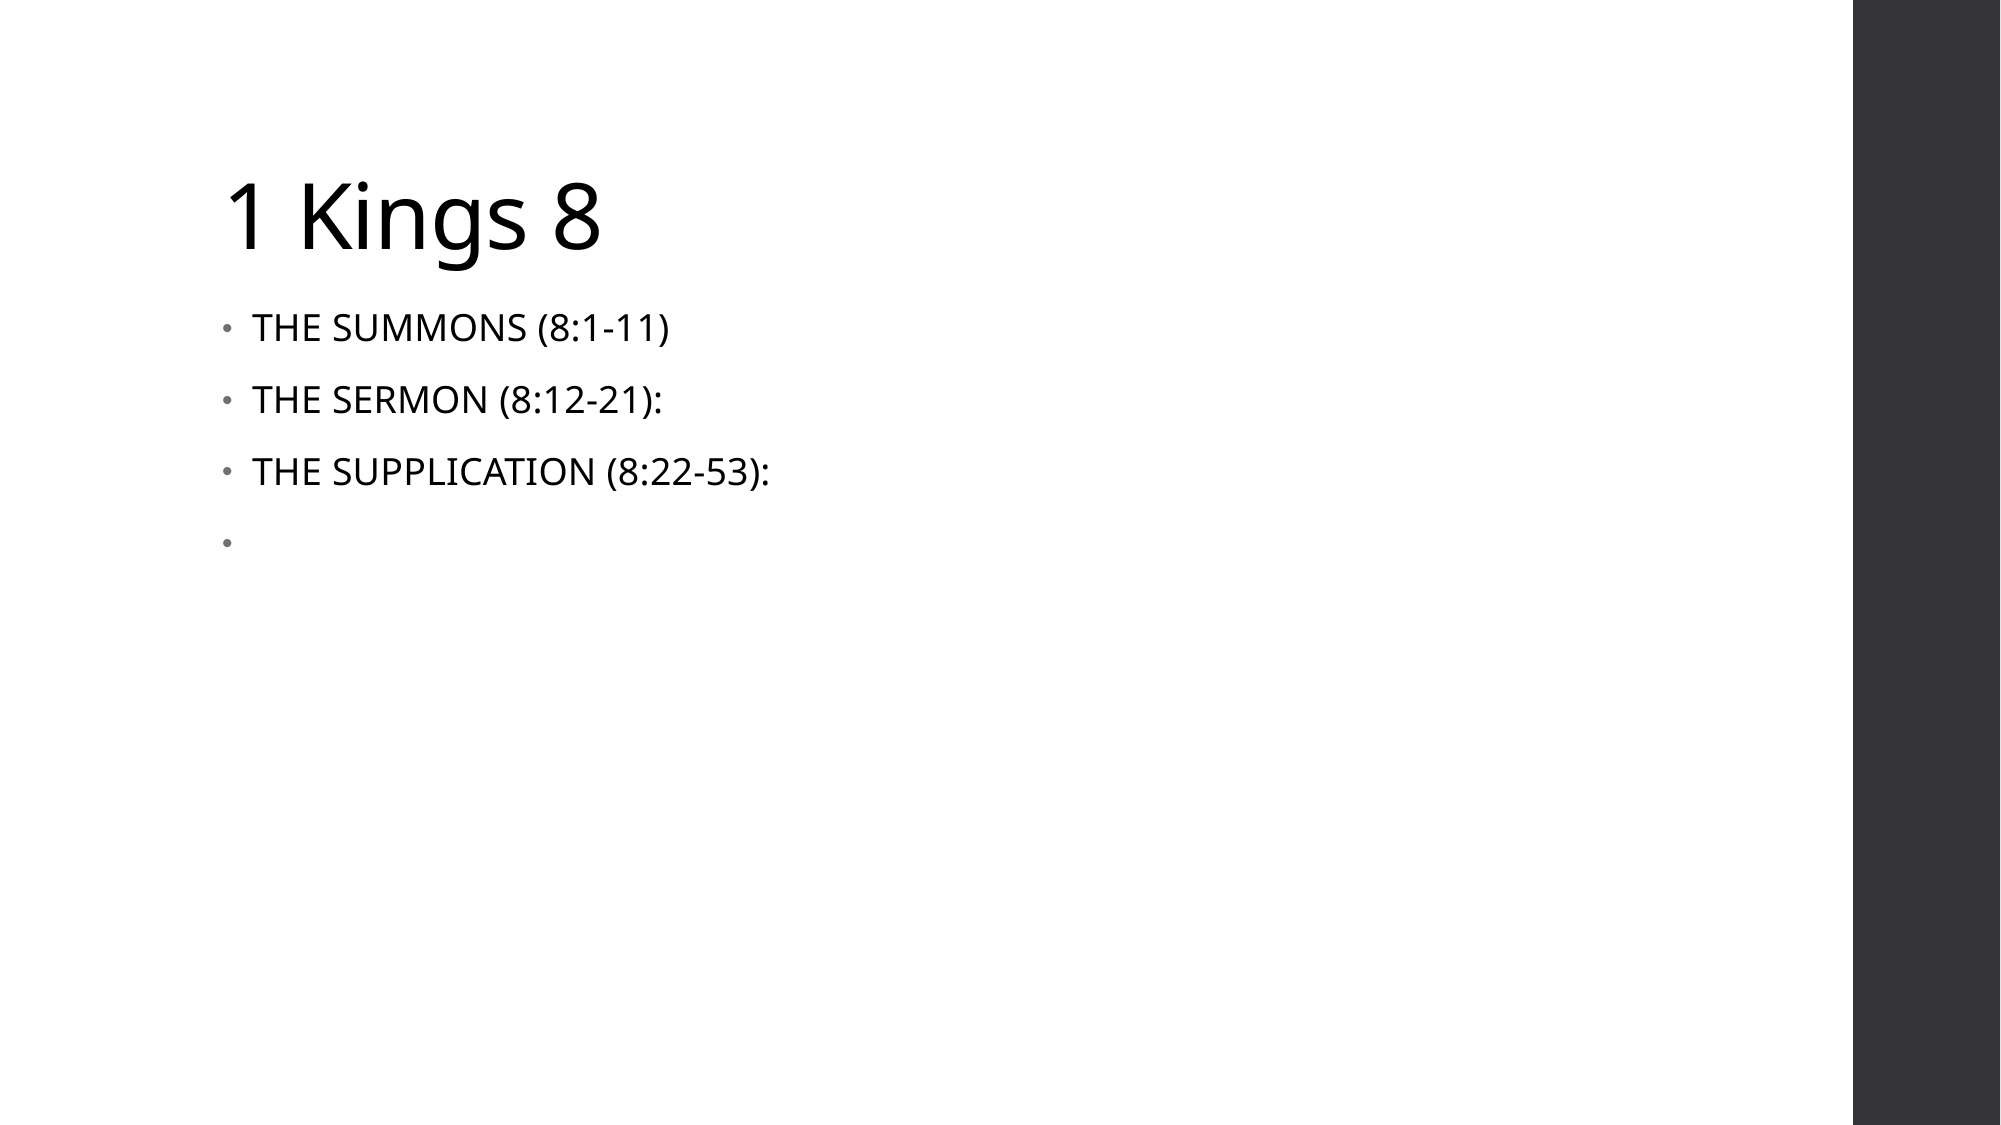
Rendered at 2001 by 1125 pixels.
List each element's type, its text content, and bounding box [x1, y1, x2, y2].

list THE SUMMONS (8:1-11) THE SERMON (8:12-21): THE SUPPLICATION (8:22-53): [206, 299, 1617, 1014]
title 1 Kings 8 [206, 60, 1797, 278]
